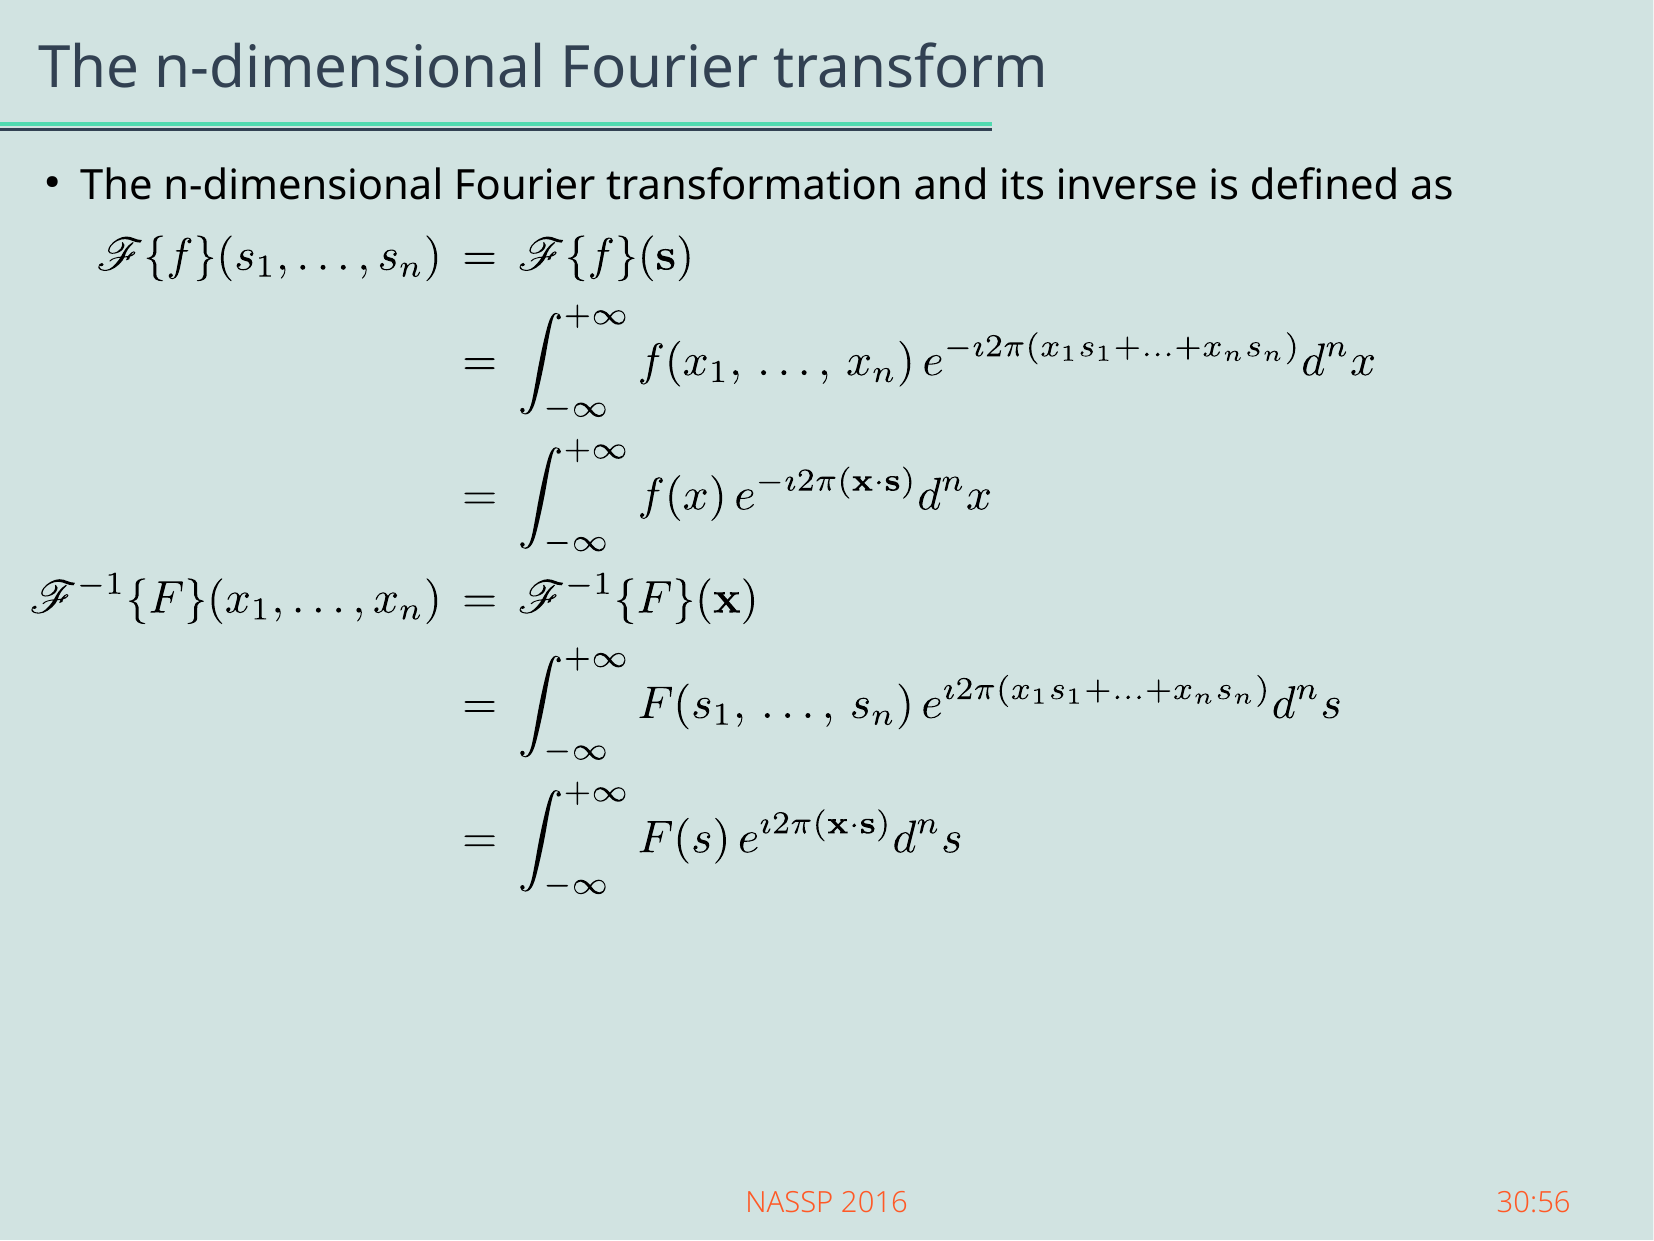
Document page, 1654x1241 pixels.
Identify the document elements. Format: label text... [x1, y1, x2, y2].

text_box [29, 235, 1377, 898]
text_box The n-dimensional Fourier transformation and its inverse is defined as [30, 147, 1637, 1241]
text_box The n-dimensional Fourier transform [23, 17, 1347, 103]
